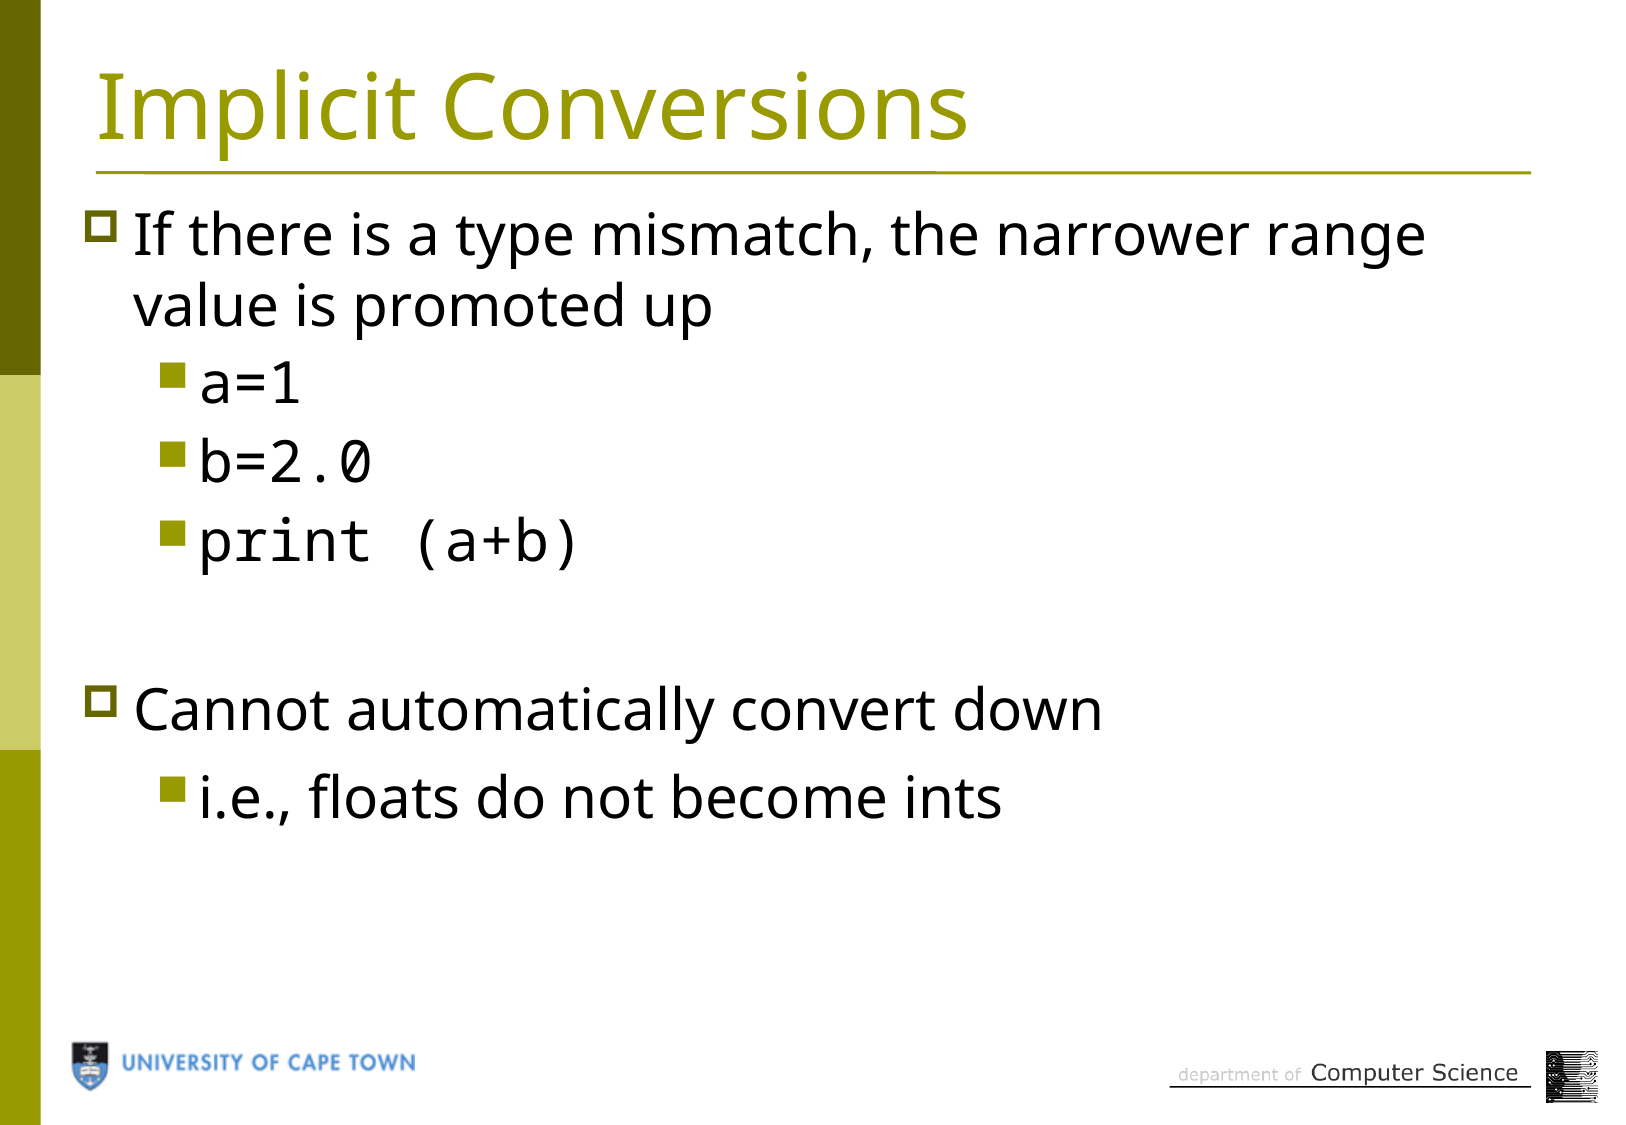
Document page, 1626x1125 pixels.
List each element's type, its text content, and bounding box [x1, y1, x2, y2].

title Implicit Conversions [81, 37, 1543, 180]
picture [61, 1024, 415, 1103]
text_box If there is a type mismatch, the narrower range value is promoted up a=1 b=2.0 print (a+b) Cannot automatically convert down i.e., floats do not become ints [81, 196, 1543, 830]
picture [1169, 1043, 1532, 1091]
picture [1546, 1051, 1598, 1103]
